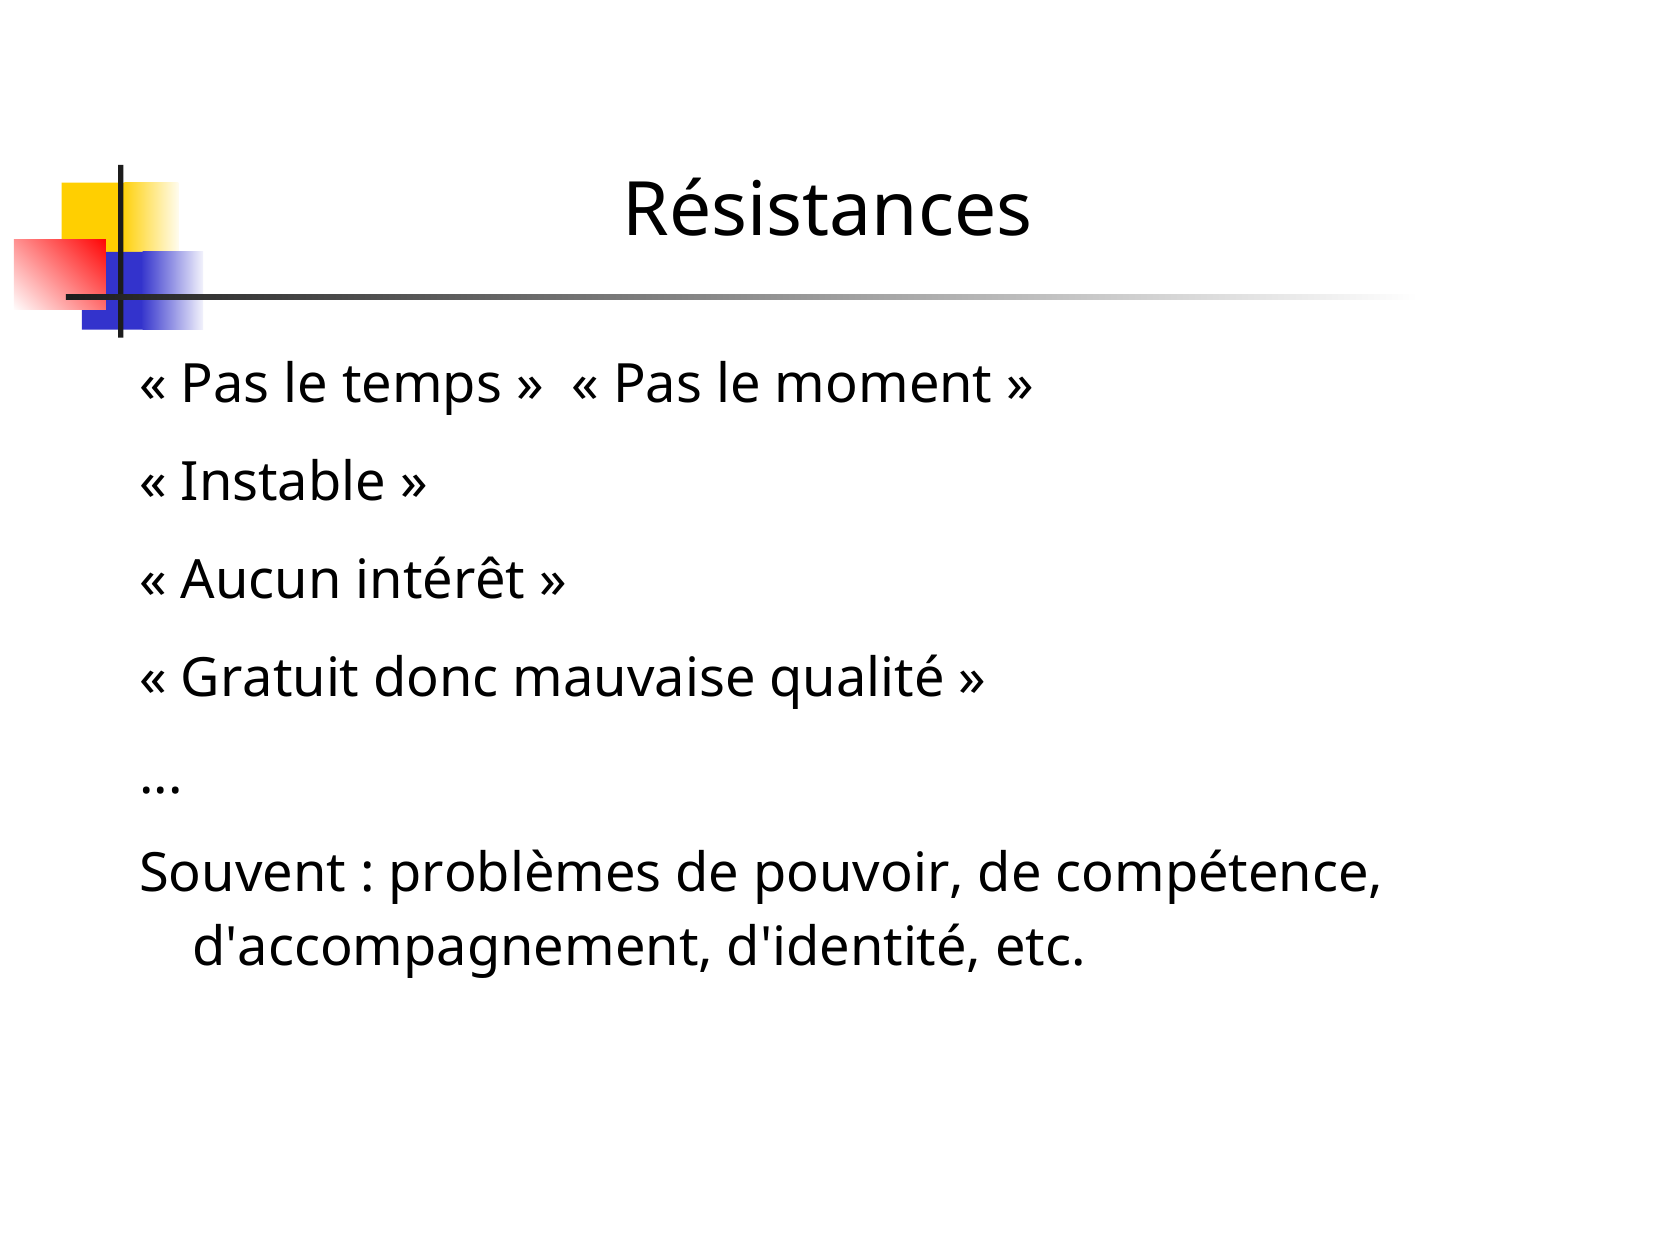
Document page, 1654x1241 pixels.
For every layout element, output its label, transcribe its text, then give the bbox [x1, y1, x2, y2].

list « Pas le temps » « Pas le moment » « Instable » « Aucun intérêt » « Gratuit donc mauvaise qualité » ... Souvent : problèmes de pouvoir, de compétence, d'accompagnement, d'identité, etc. [121, 344, 1534, 1127]
title Résistances [121, 102, 1534, 311]
